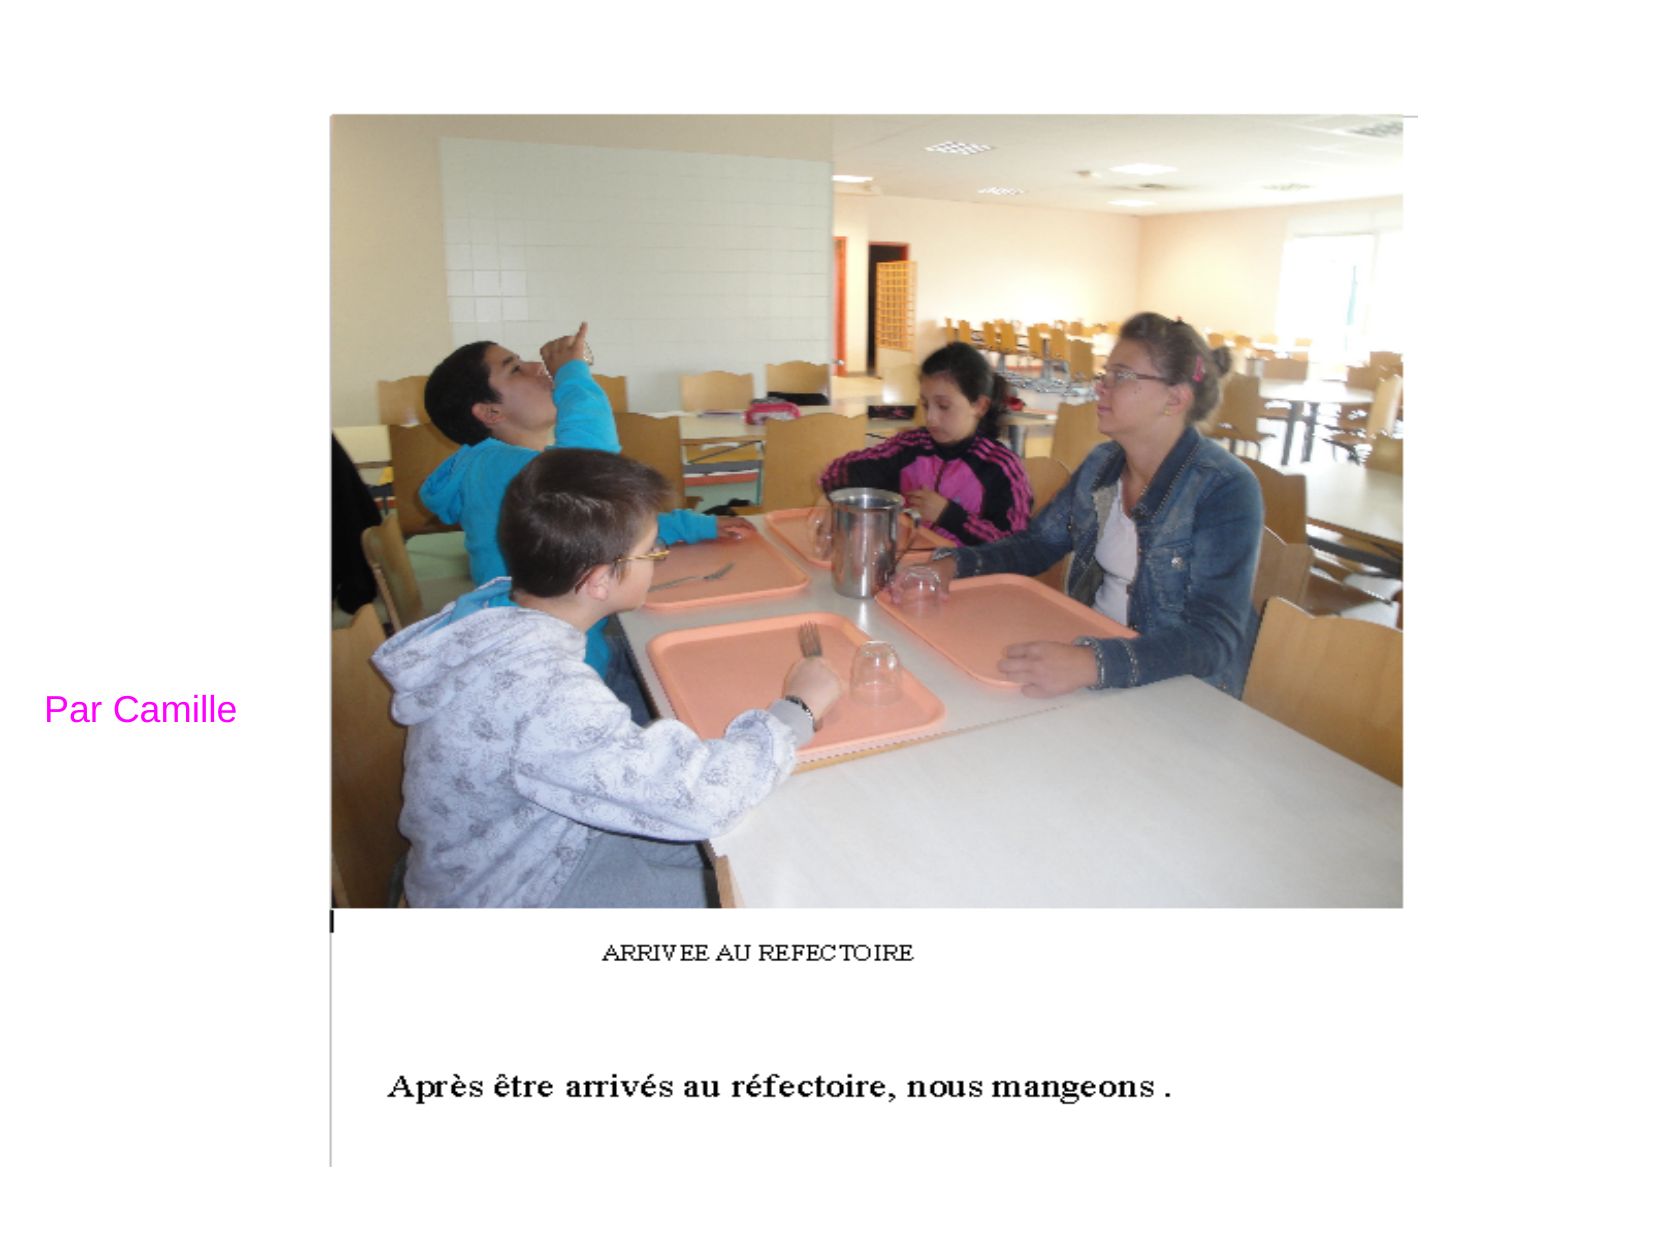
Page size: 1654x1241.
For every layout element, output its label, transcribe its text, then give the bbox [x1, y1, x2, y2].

text_box Par Camille [29, 679, 296, 736]
picture [295, 29, 1418, 1167]
